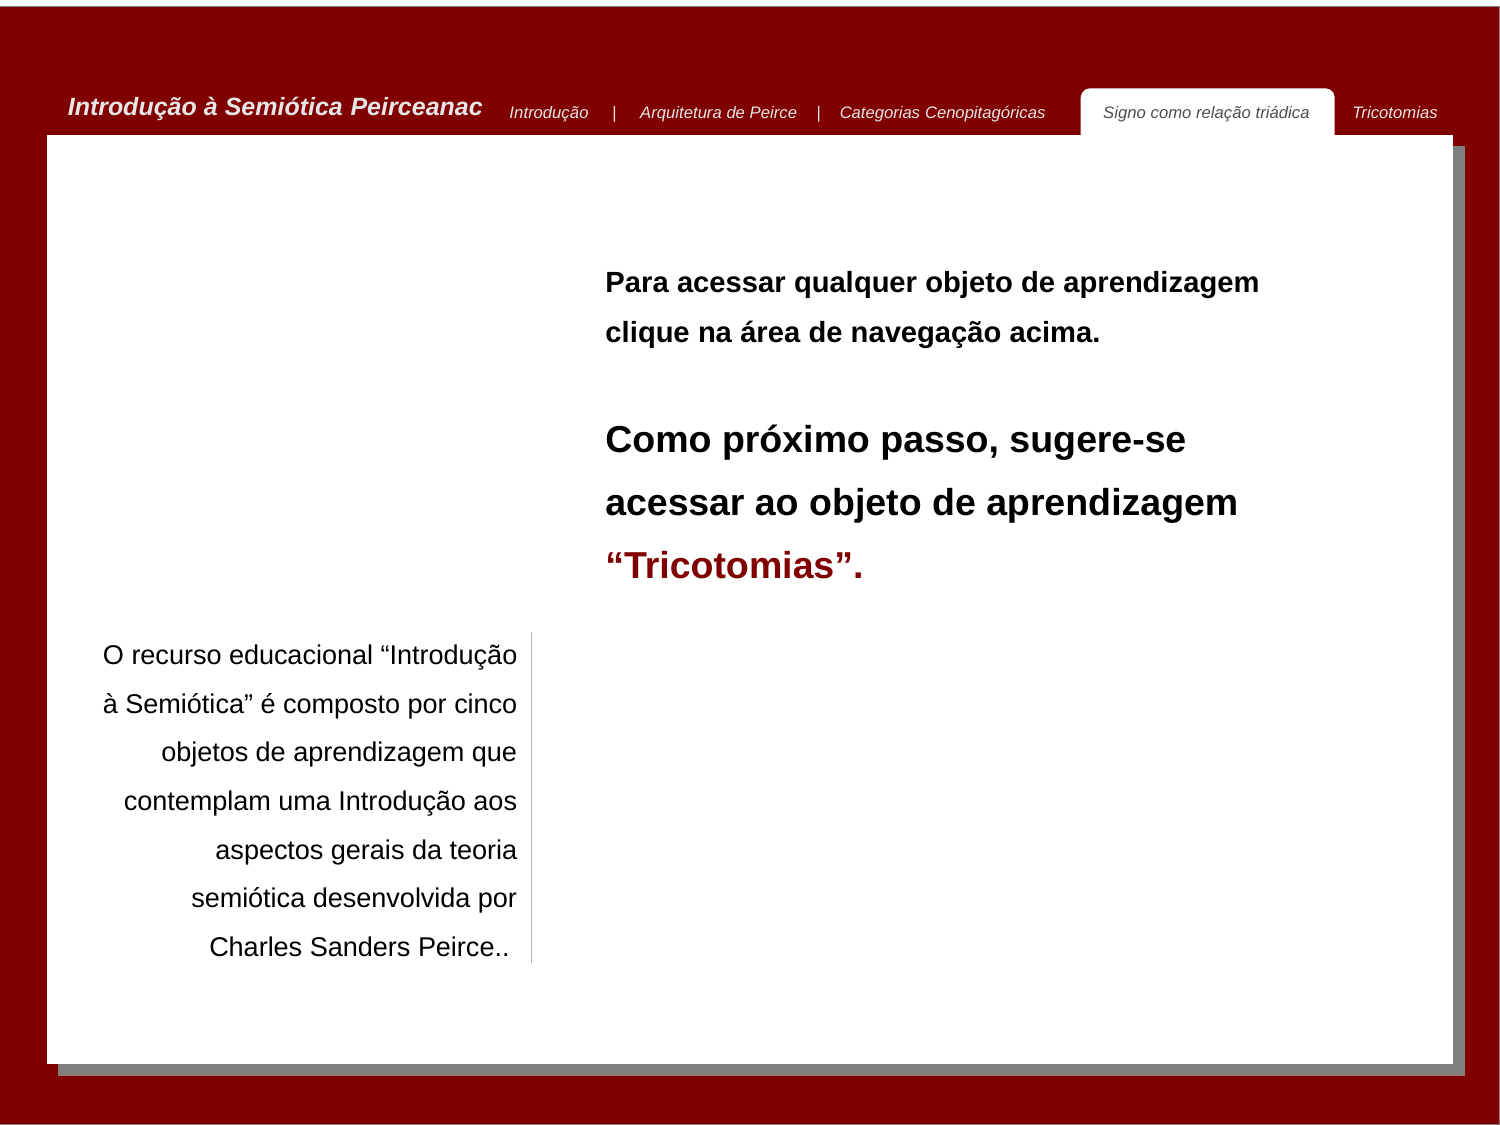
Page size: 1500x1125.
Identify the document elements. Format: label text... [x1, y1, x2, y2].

text_box Para acessar qualquer objeto de aprendizagem clique na área de navegação acima. Como próximo passo, sugere-se acessar ao objeto de aprendizagem “Tricotomias”. [590, 242, 1312, 585]
text_box O recurso educacional “Introdução à Semiótica” é composto por cinco objetos de aprendizagem que contemplam uma Introdução aos aspectos gerais da teoria semiótica desenvolvida por Charles Sanders Peirce.. [80, 613, 532, 1022]
